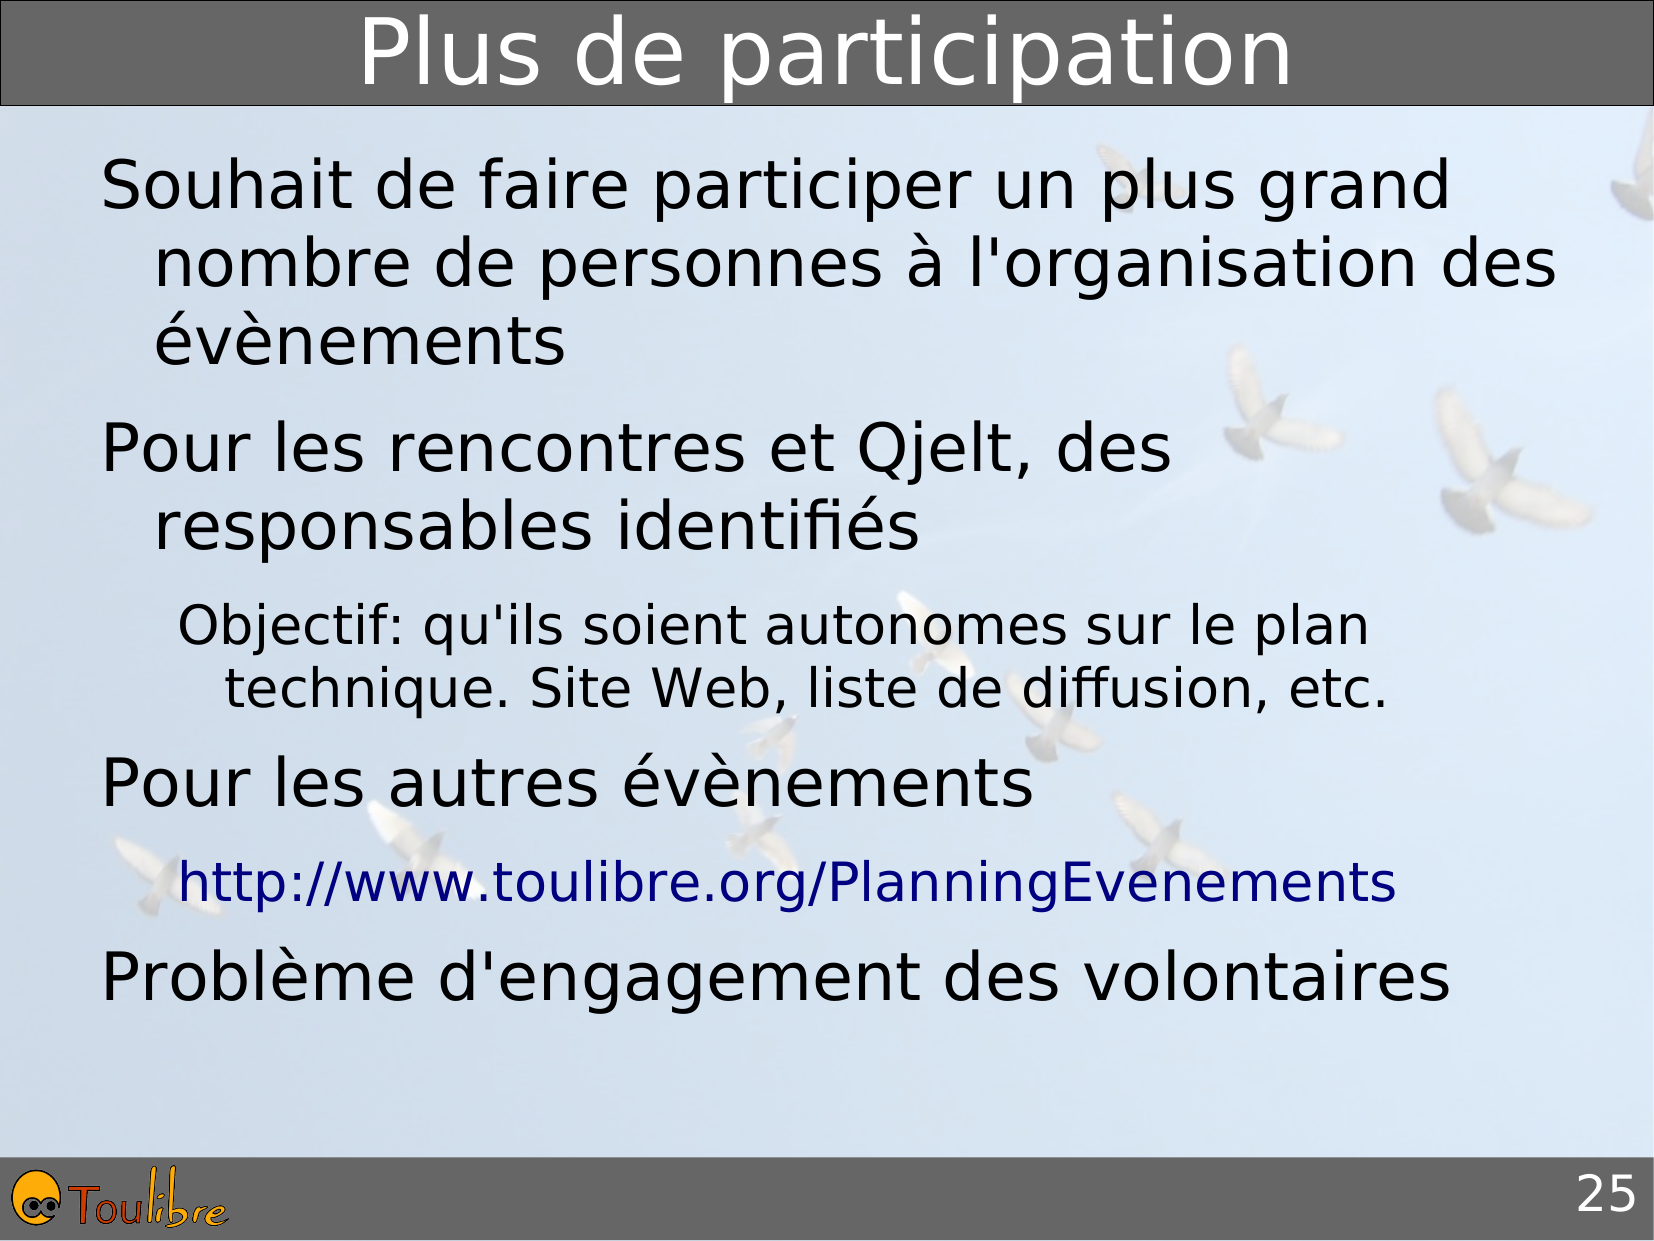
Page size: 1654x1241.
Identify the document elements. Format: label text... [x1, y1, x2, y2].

list Souhait de faire participer un plus grand nombre de personnes à l'organisation des évènements Pour les rencontres et Qjelt, des responsables identifiés Objectif: qu'ils soient autonomes sur le plan technique. Site Web, liste de diffusion, etc. Pour les autres évènements http://www.toulibre.org/PlanningEvenements Problème d'engagement des volontaires [82, 146, 1571, 1094]
picture [11, 1165, 229, 1228]
title Plus de participation [0, 0, 1654, 107]
